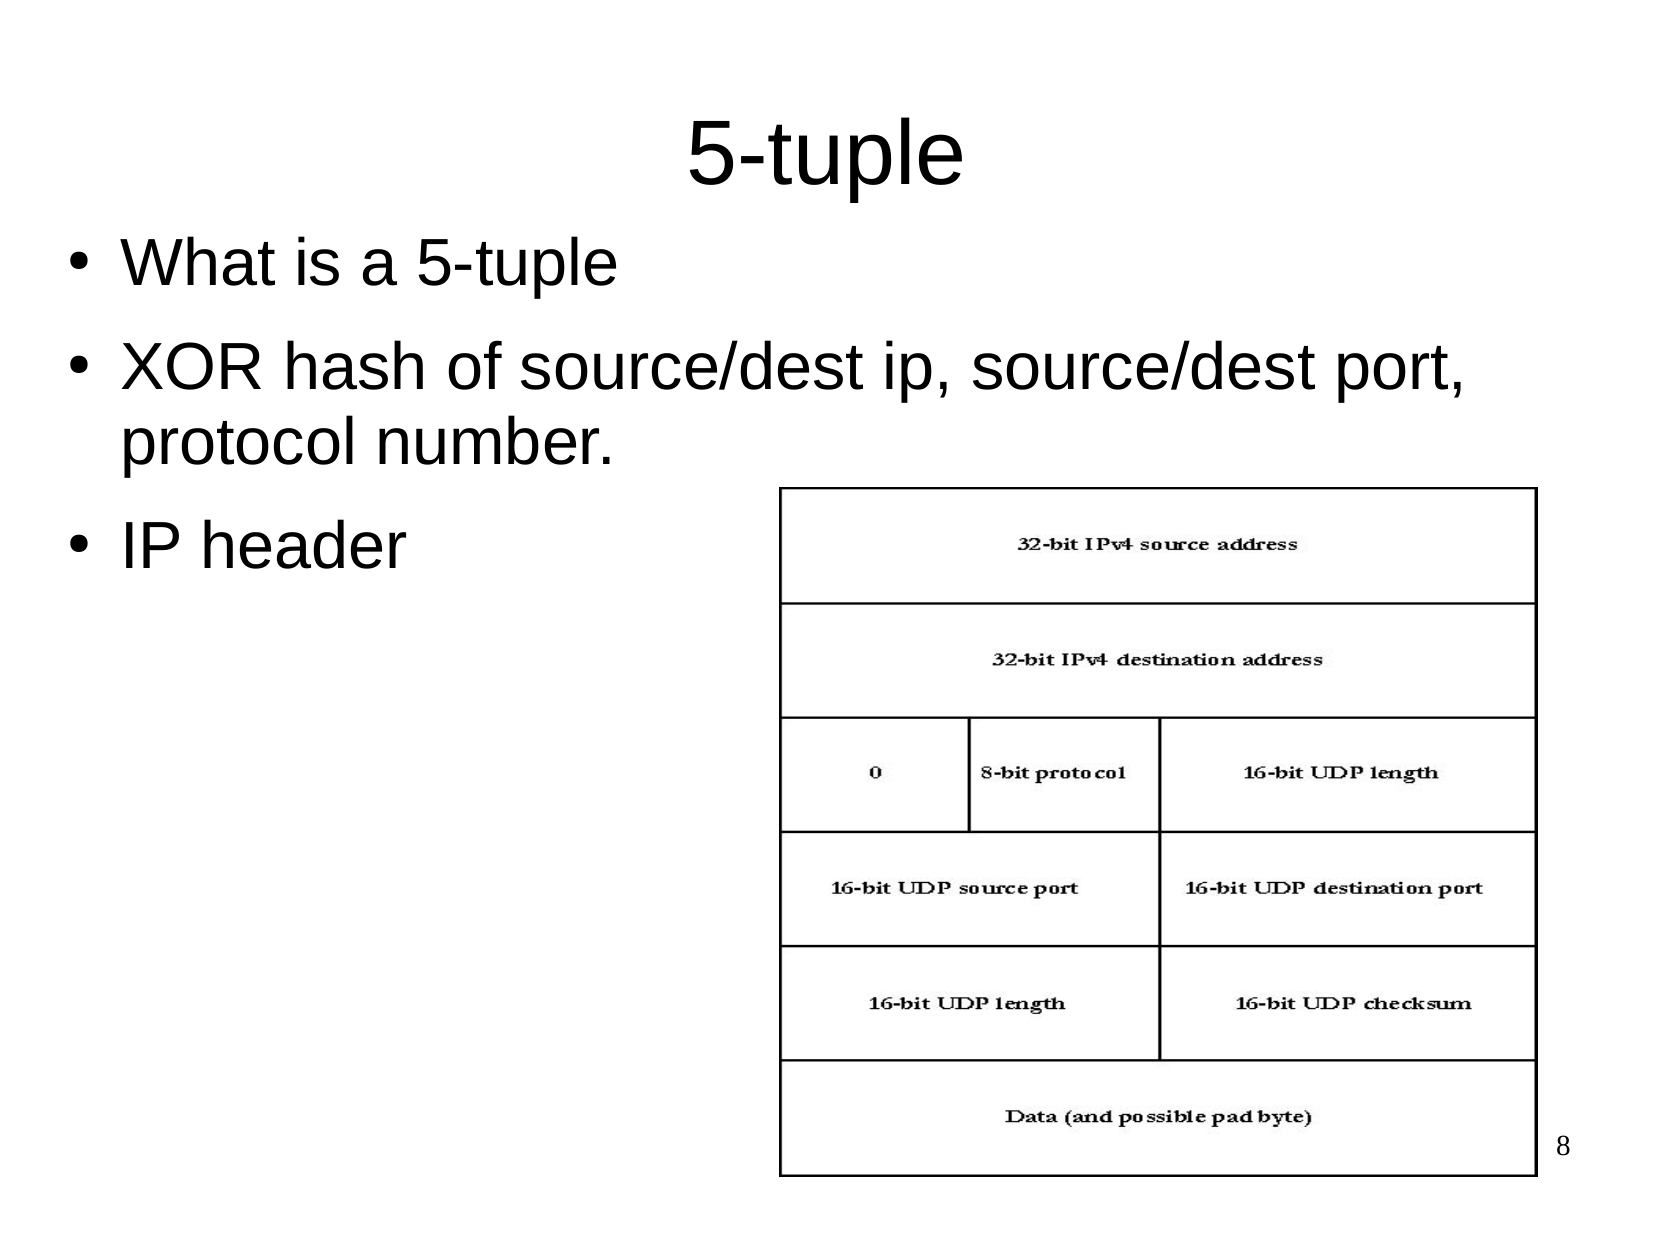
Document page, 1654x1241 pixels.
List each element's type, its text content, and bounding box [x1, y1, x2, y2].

picture [779, 487, 1538, 1177]
list What is a 5-tuple XOR hash of source/dest ip, source/dest port, protocol number. IP header [49, 225, 1538, 1044]
title 5-tuple [82, 49, 1571, 257]
